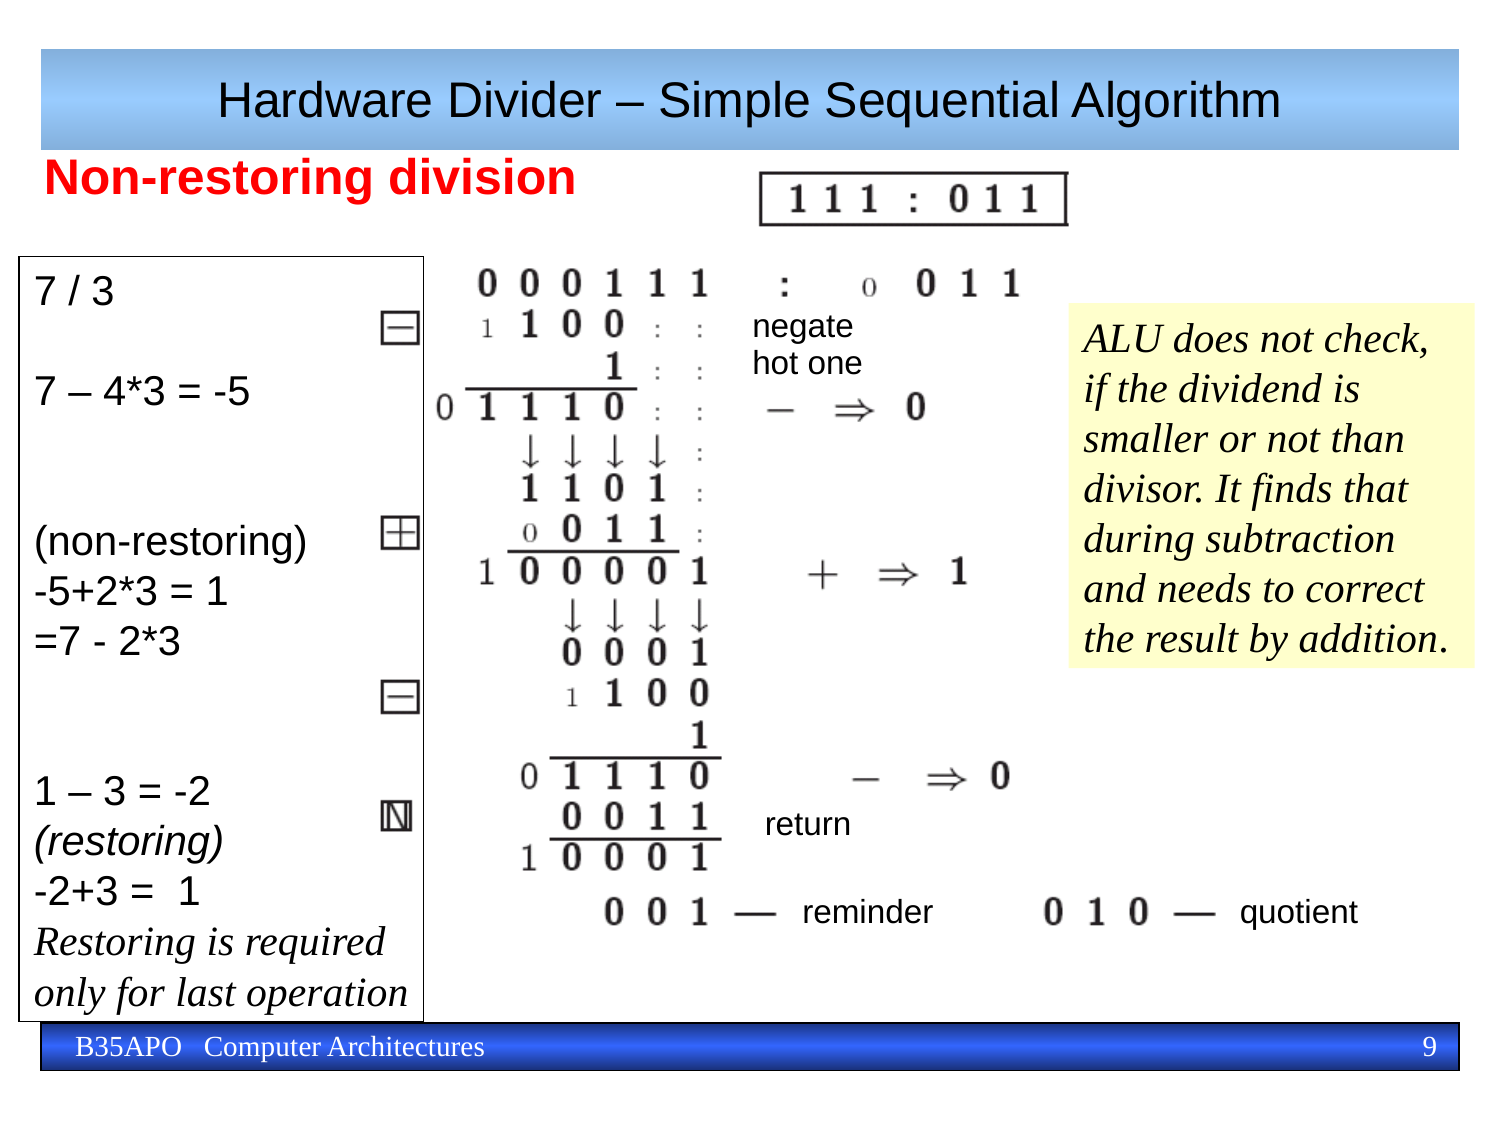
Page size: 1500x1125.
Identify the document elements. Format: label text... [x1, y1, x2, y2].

text_box ALU does not check, if the dividend is smaller or not than divisor. It finds that during subtraction and needs to correct the result by addition. [1068, 303, 1475, 669]
text_box 7 / 3 7 – 4*3 = -5 (non-restoring) -5+2*3 = 1 =7 - 2*3 1 – 3 = -2 (restoring) -2+3 = 1 Restoring is required only for last operation [18, 256, 424, 1022]
text_box reminder [787, 885, 950, 938]
title Hardware Divider – Simple Sequential Algorithm [41, 49, 1459, 150]
picture [356, 164, 1352, 938]
text_box quotient [1224, 885, 1388, 938]
text_box return [750, 798, 913, 850]
text_box negate hot one [737, 299, 988, 389]
text_box Non-restoring division [28, 136, 593, 212]
